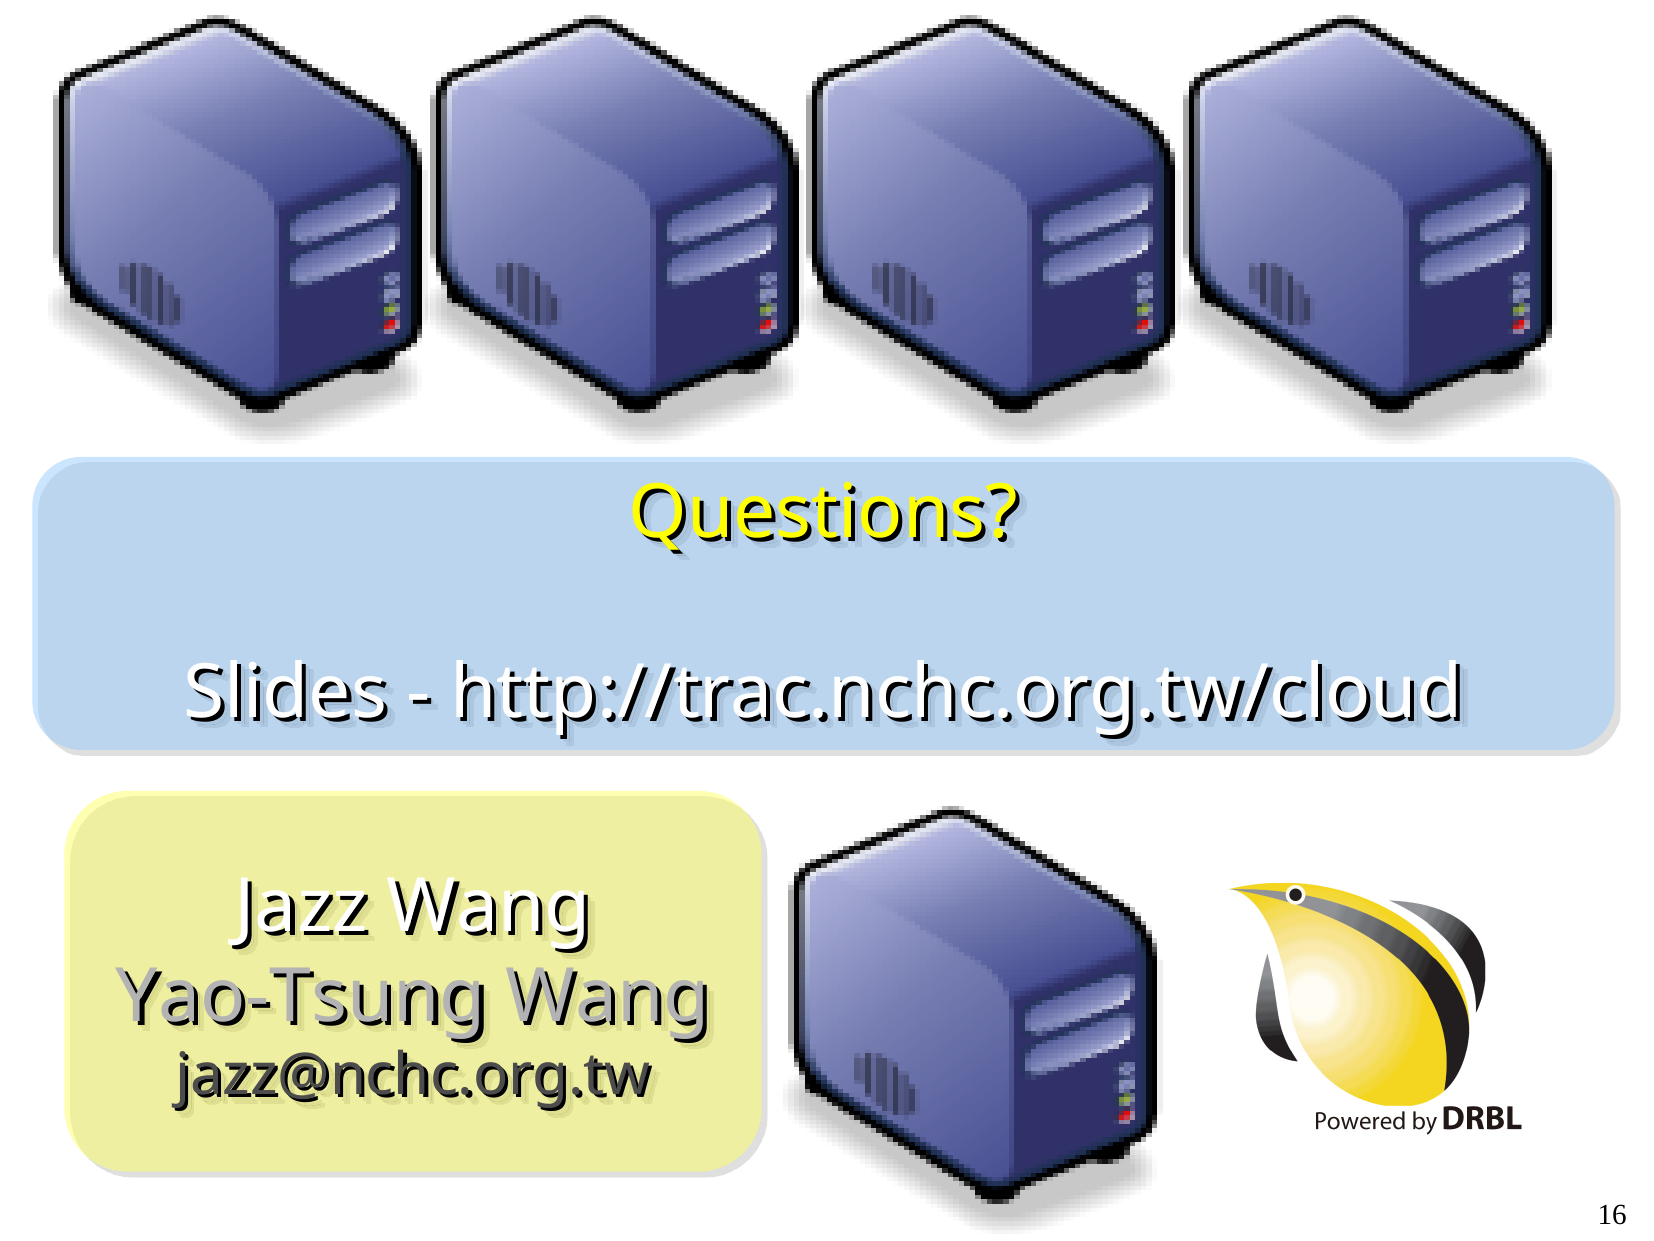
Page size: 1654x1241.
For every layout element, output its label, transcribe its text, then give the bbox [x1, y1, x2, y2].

text_box Questions? Slides - http://trac.nchc.org.tw/cloud [32, 456, 1615, 750]
picture [1215, 867, 1536, 1143]
picture [761, 793, 1202, 1238]
picture [26, 2, 1596, 498]
text_box Jazz Wang Yao-Tsung Wang jazz@nchc.org.tw [64, 790, 761, 1172]
